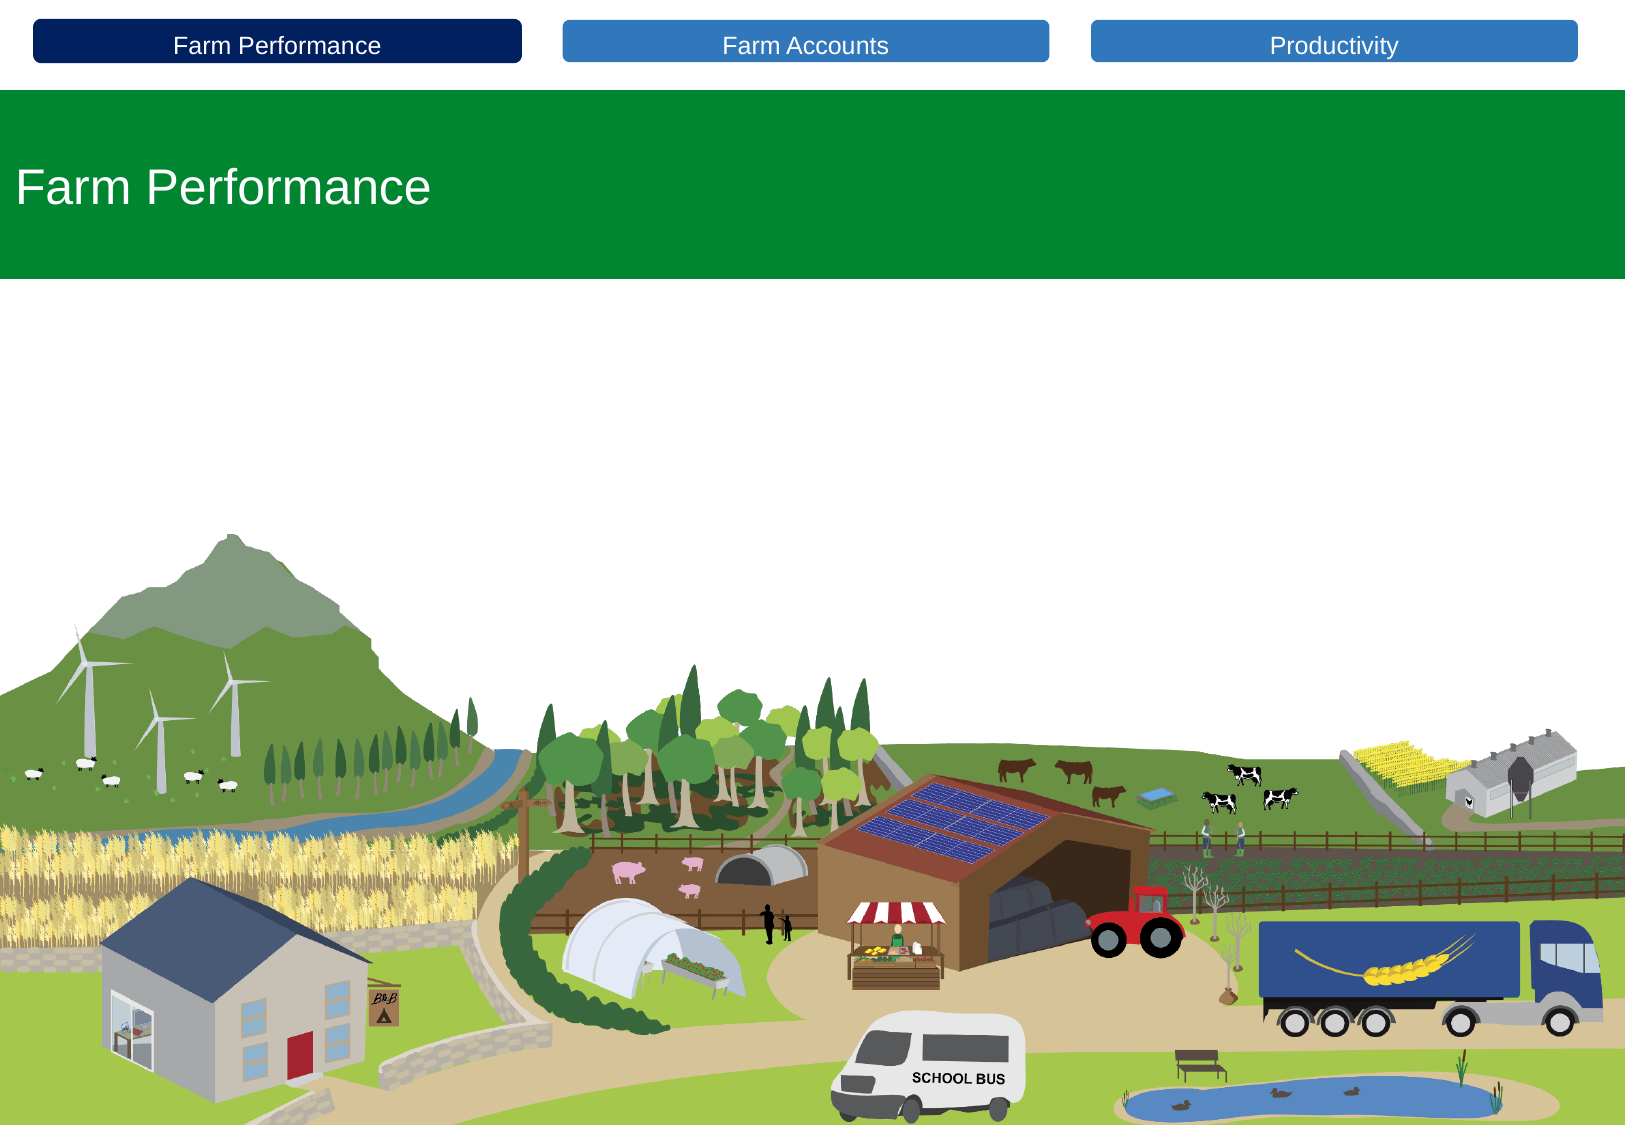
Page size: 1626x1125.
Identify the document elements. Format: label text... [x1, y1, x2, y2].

text_box Farm Performance [0, 90, 1625, 279]
picture [0, 535, 1625, 1125]
text_box Farm Performance [34, 19, 521, 63]
text_box Farm Accounts [562, 19, 1050, 63]
text_box Productivity [1091, 19, 1578, 63]
